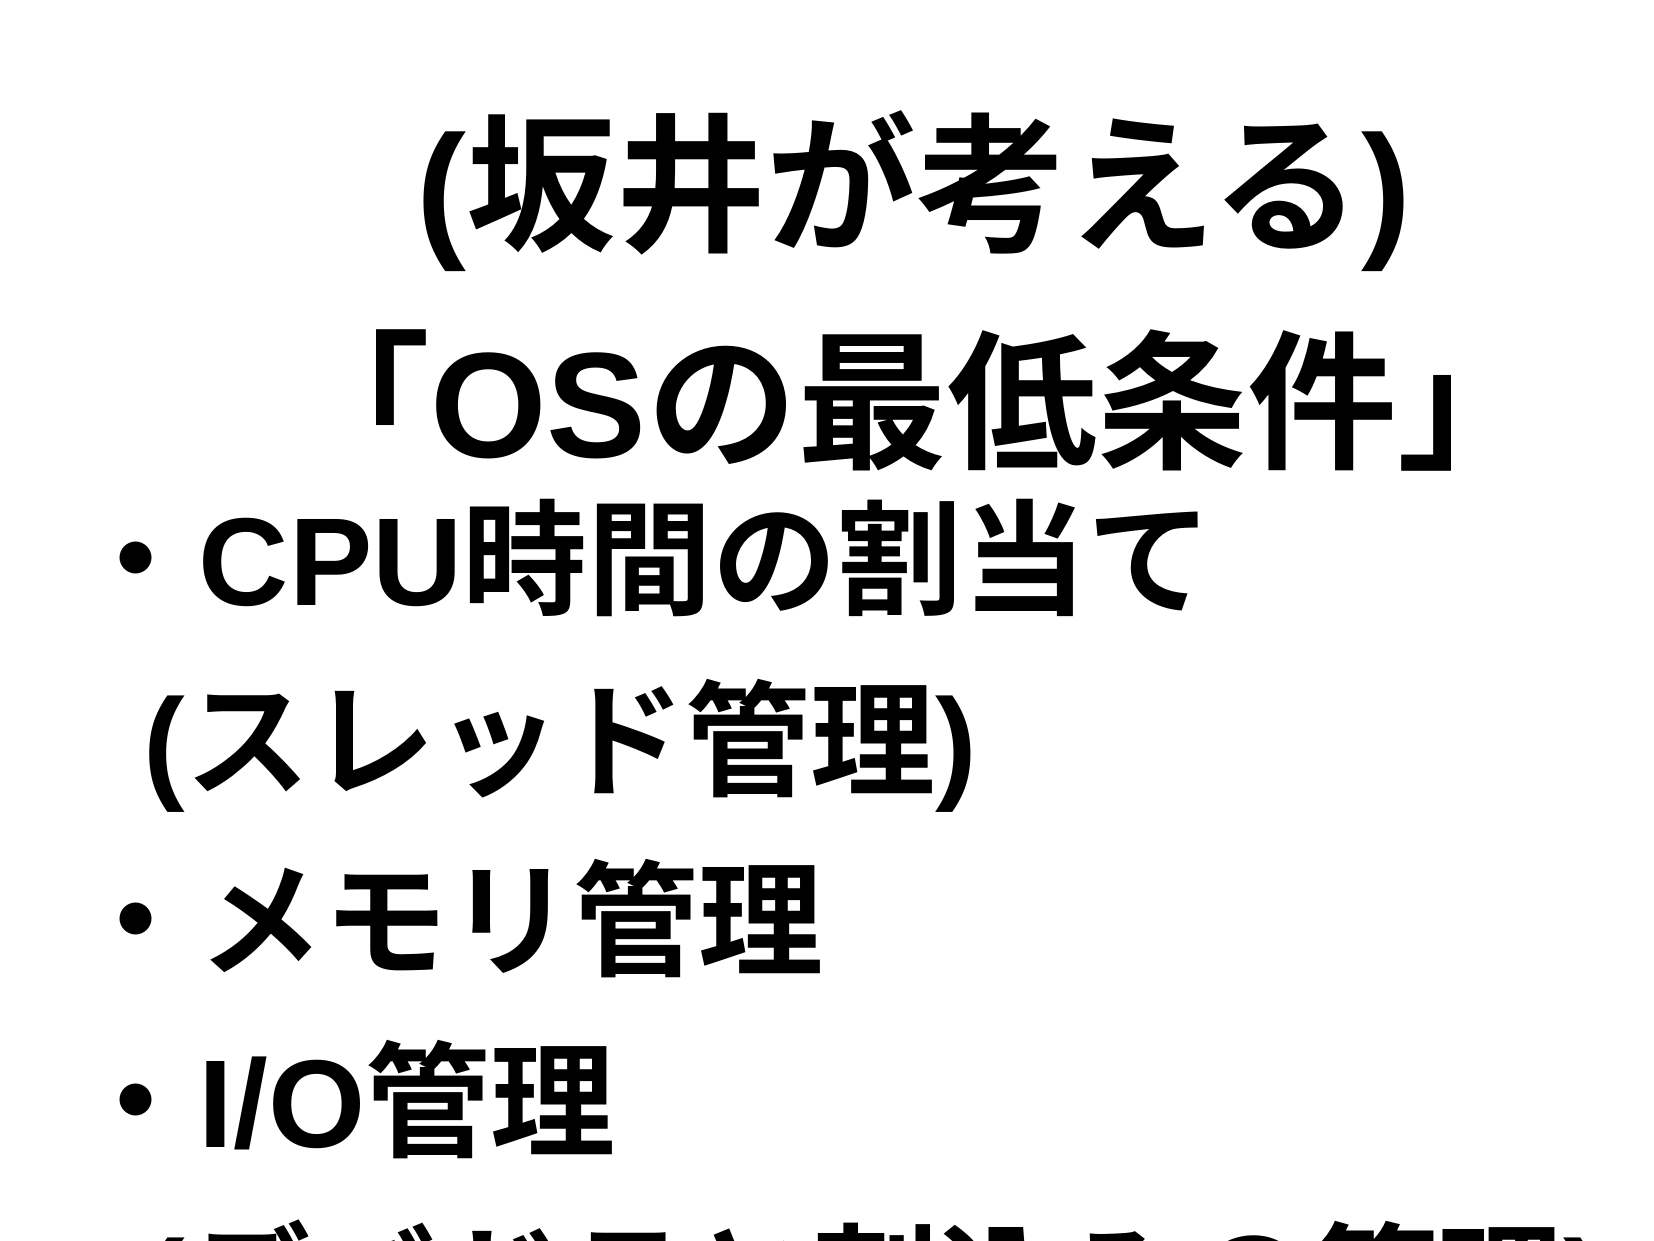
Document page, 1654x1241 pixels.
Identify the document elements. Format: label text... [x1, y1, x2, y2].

text_box (坂井が考える) 「OSの最低条件」 [265, 59, 1497, 409]
text_box ・CPU時間の割当て (スレッド管理) ・メモリ管理 ・I/O管理 (デバドラと割込みの管理) [59, 452, 1539, 1162]
